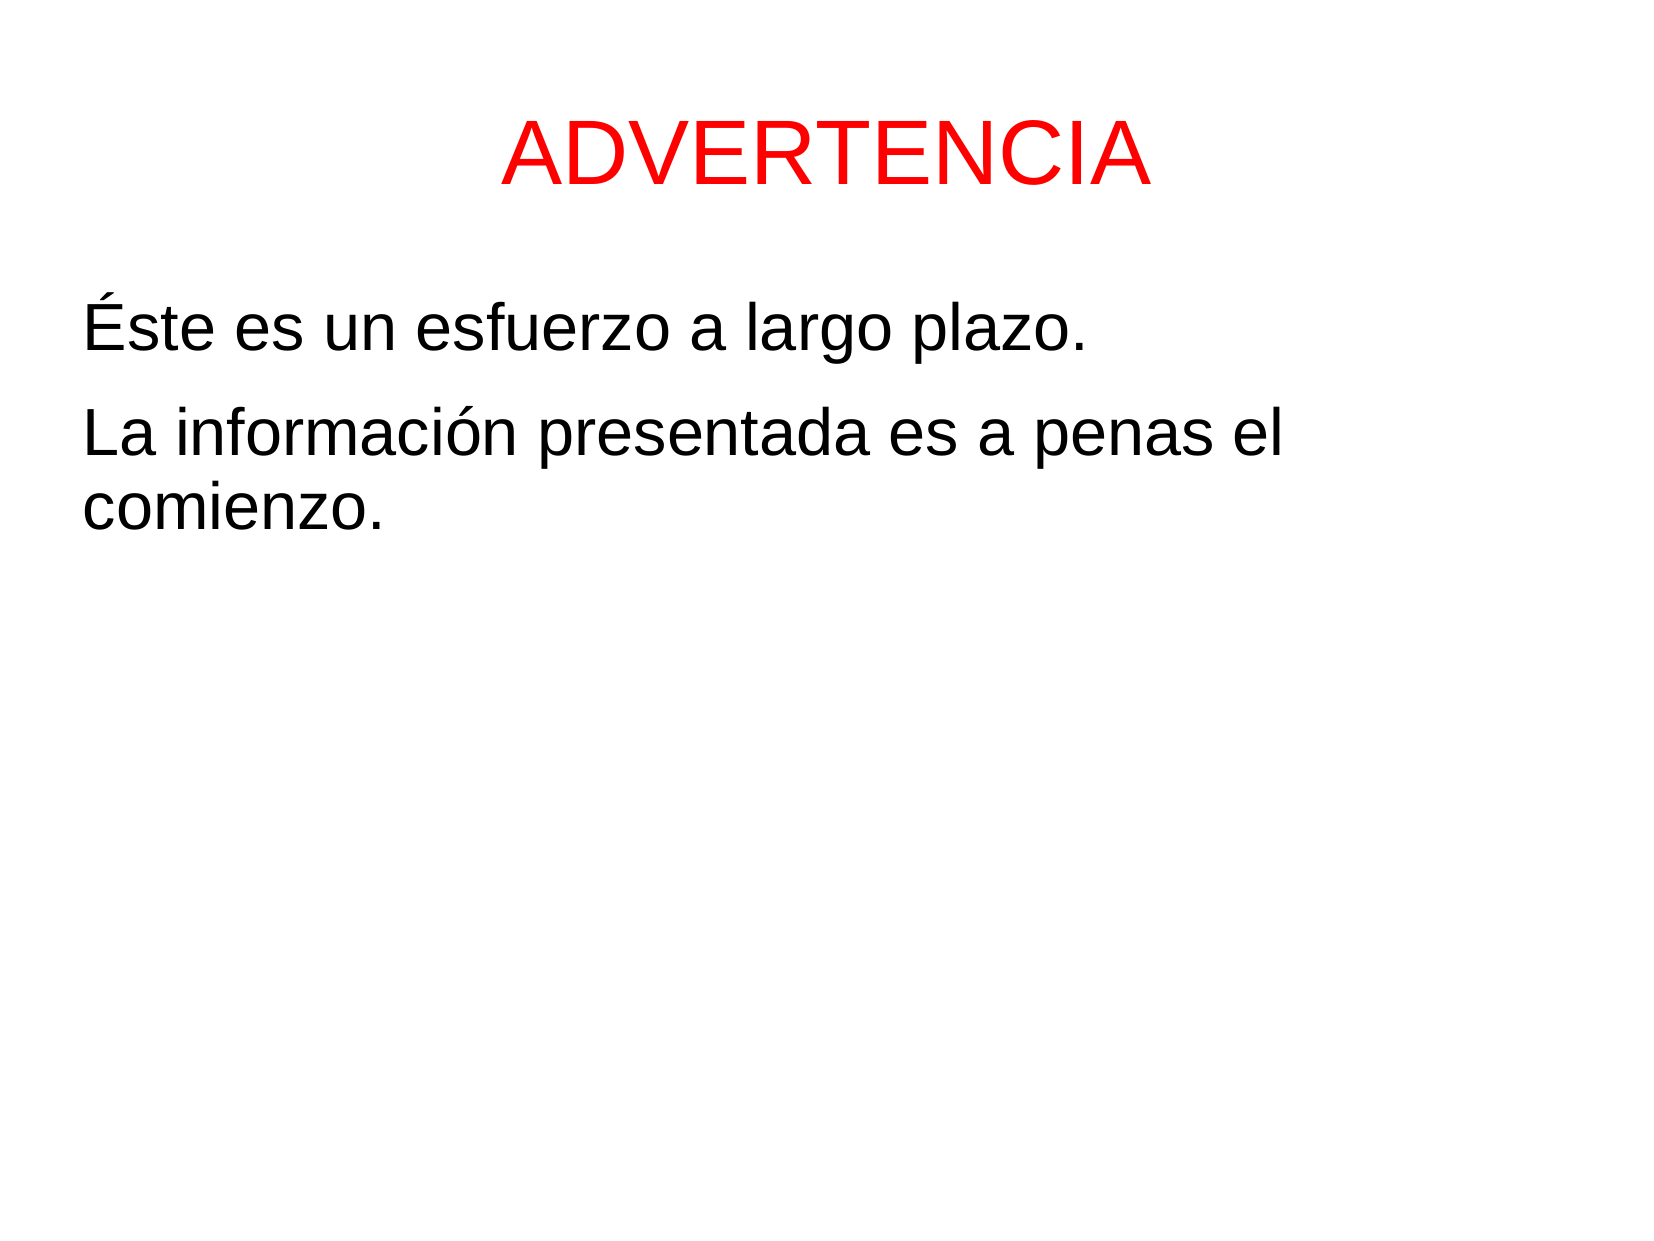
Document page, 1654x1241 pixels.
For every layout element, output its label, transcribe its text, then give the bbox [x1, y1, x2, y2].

title ADVERTENCIA [82, 56, 1571, 250]
list Éste es un esfuerzo a largo plazo. La información presentada es a penas el comienzo. [82, 290, 1571, 1109]
